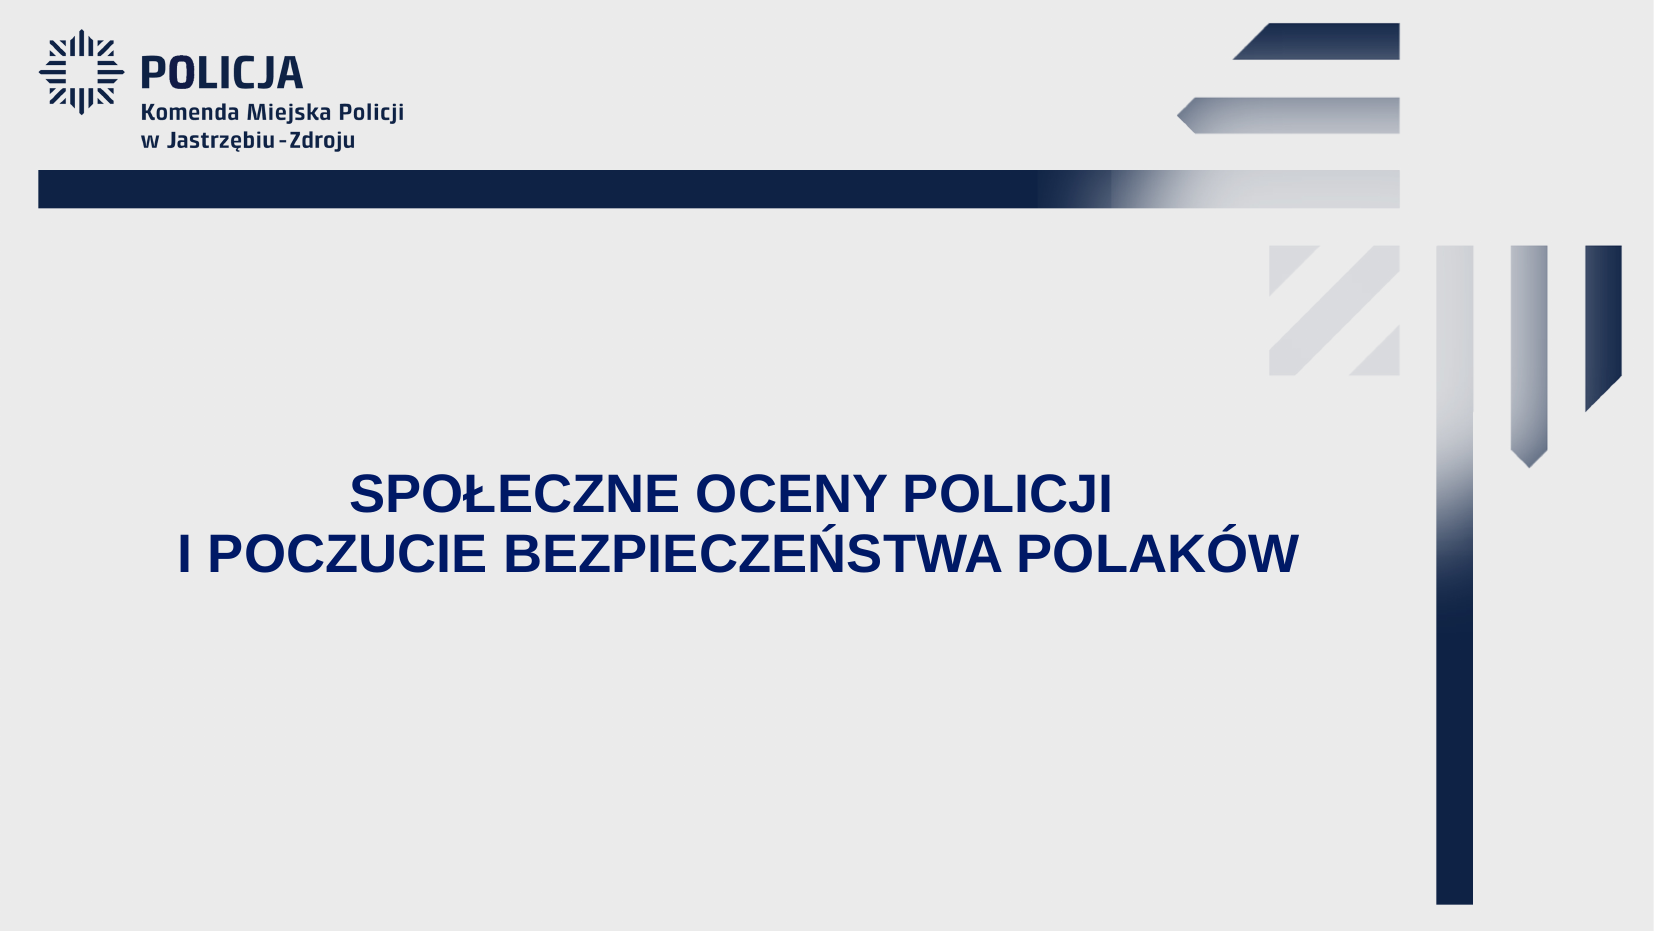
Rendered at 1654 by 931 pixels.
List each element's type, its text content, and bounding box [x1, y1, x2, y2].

subtitle SPOŁECZNE OCENY POLICJI I POCZUCIE BEZPIECZEŃSTWA POLAKÓW [70, 271, 1394, 776]
picture [0, 0, 1654, 931]
